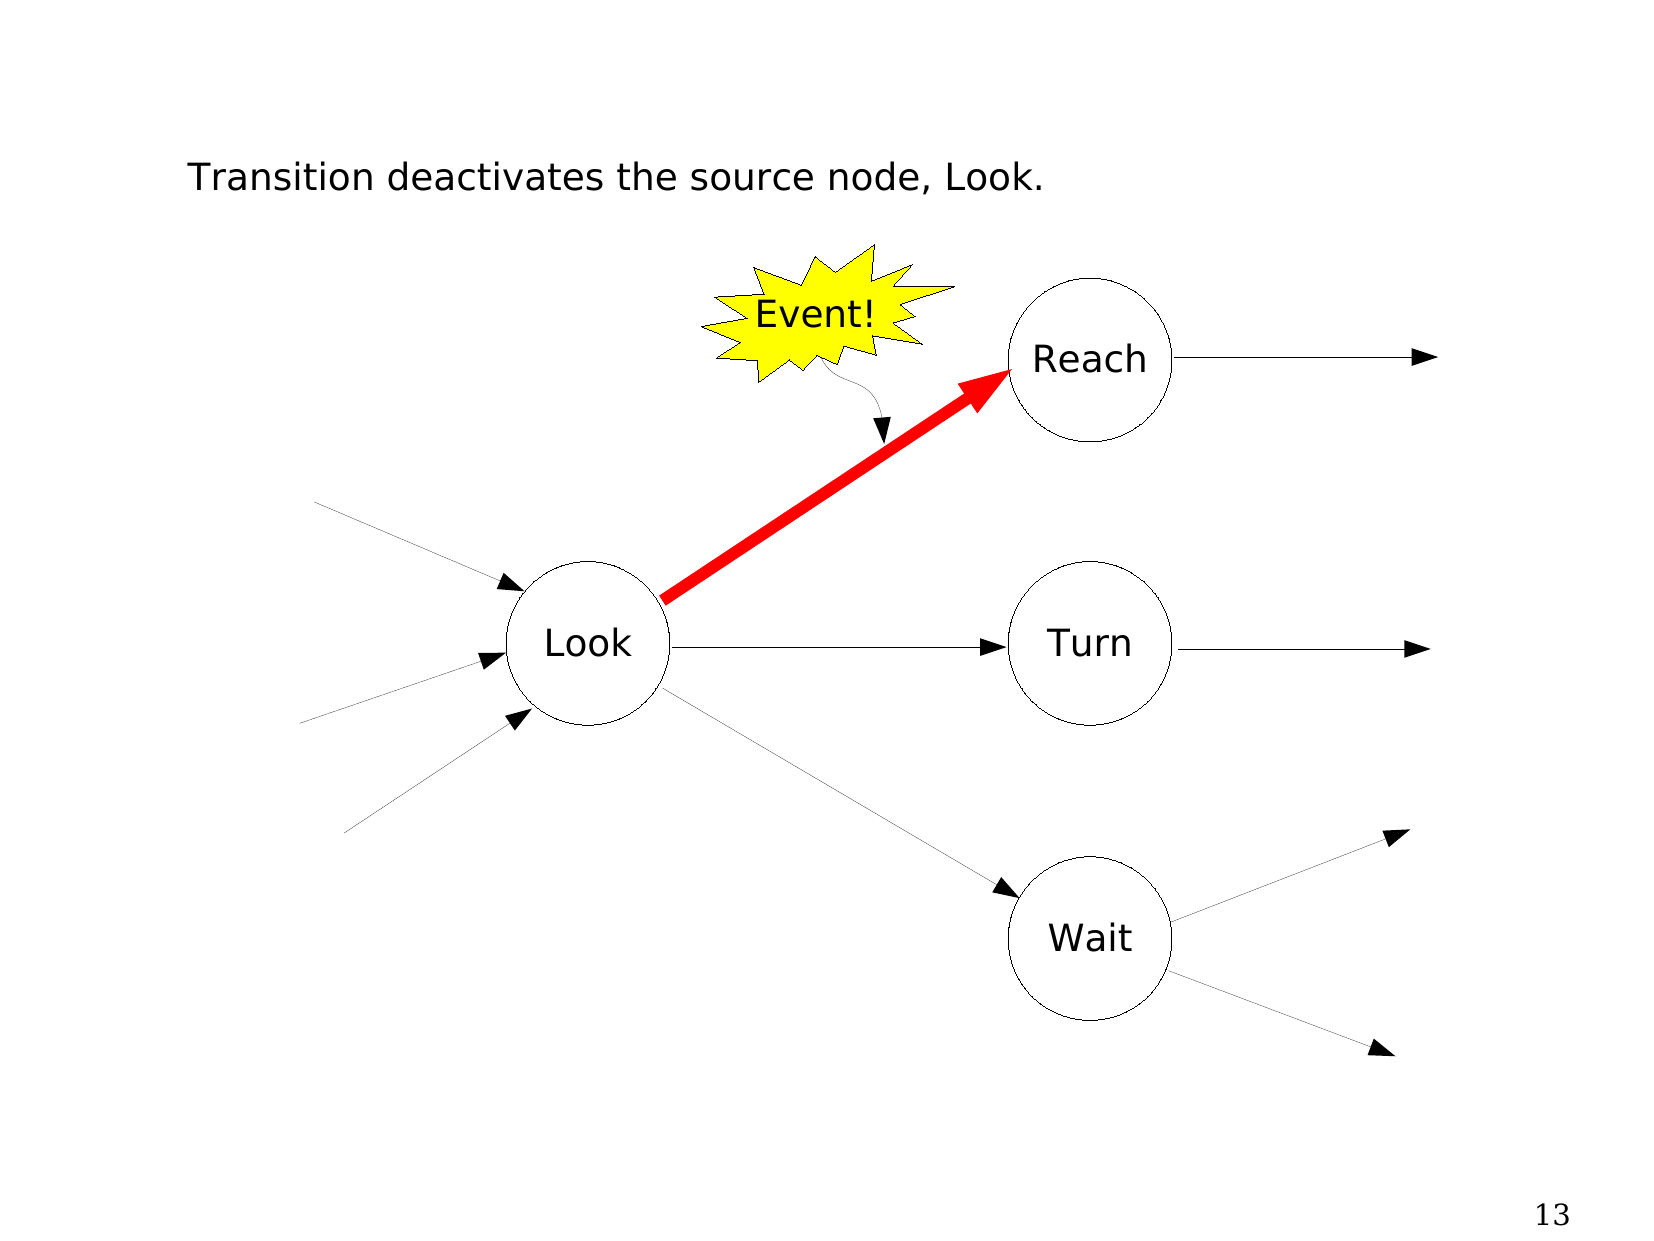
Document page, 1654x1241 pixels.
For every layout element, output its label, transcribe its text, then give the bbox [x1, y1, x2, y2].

text_box Look [506, 561, 670, 726]
text_box Wait [1008, 856, 1172, 1021]
text_box Reach [1008, 278, 1172, 442]
text_box Transition deactivates the source node, Look. [172, 148, 1065, 208]
text_box Event! [701, 244, 955, 383]
text_box Turn [1008, 561, 1172, 726]
